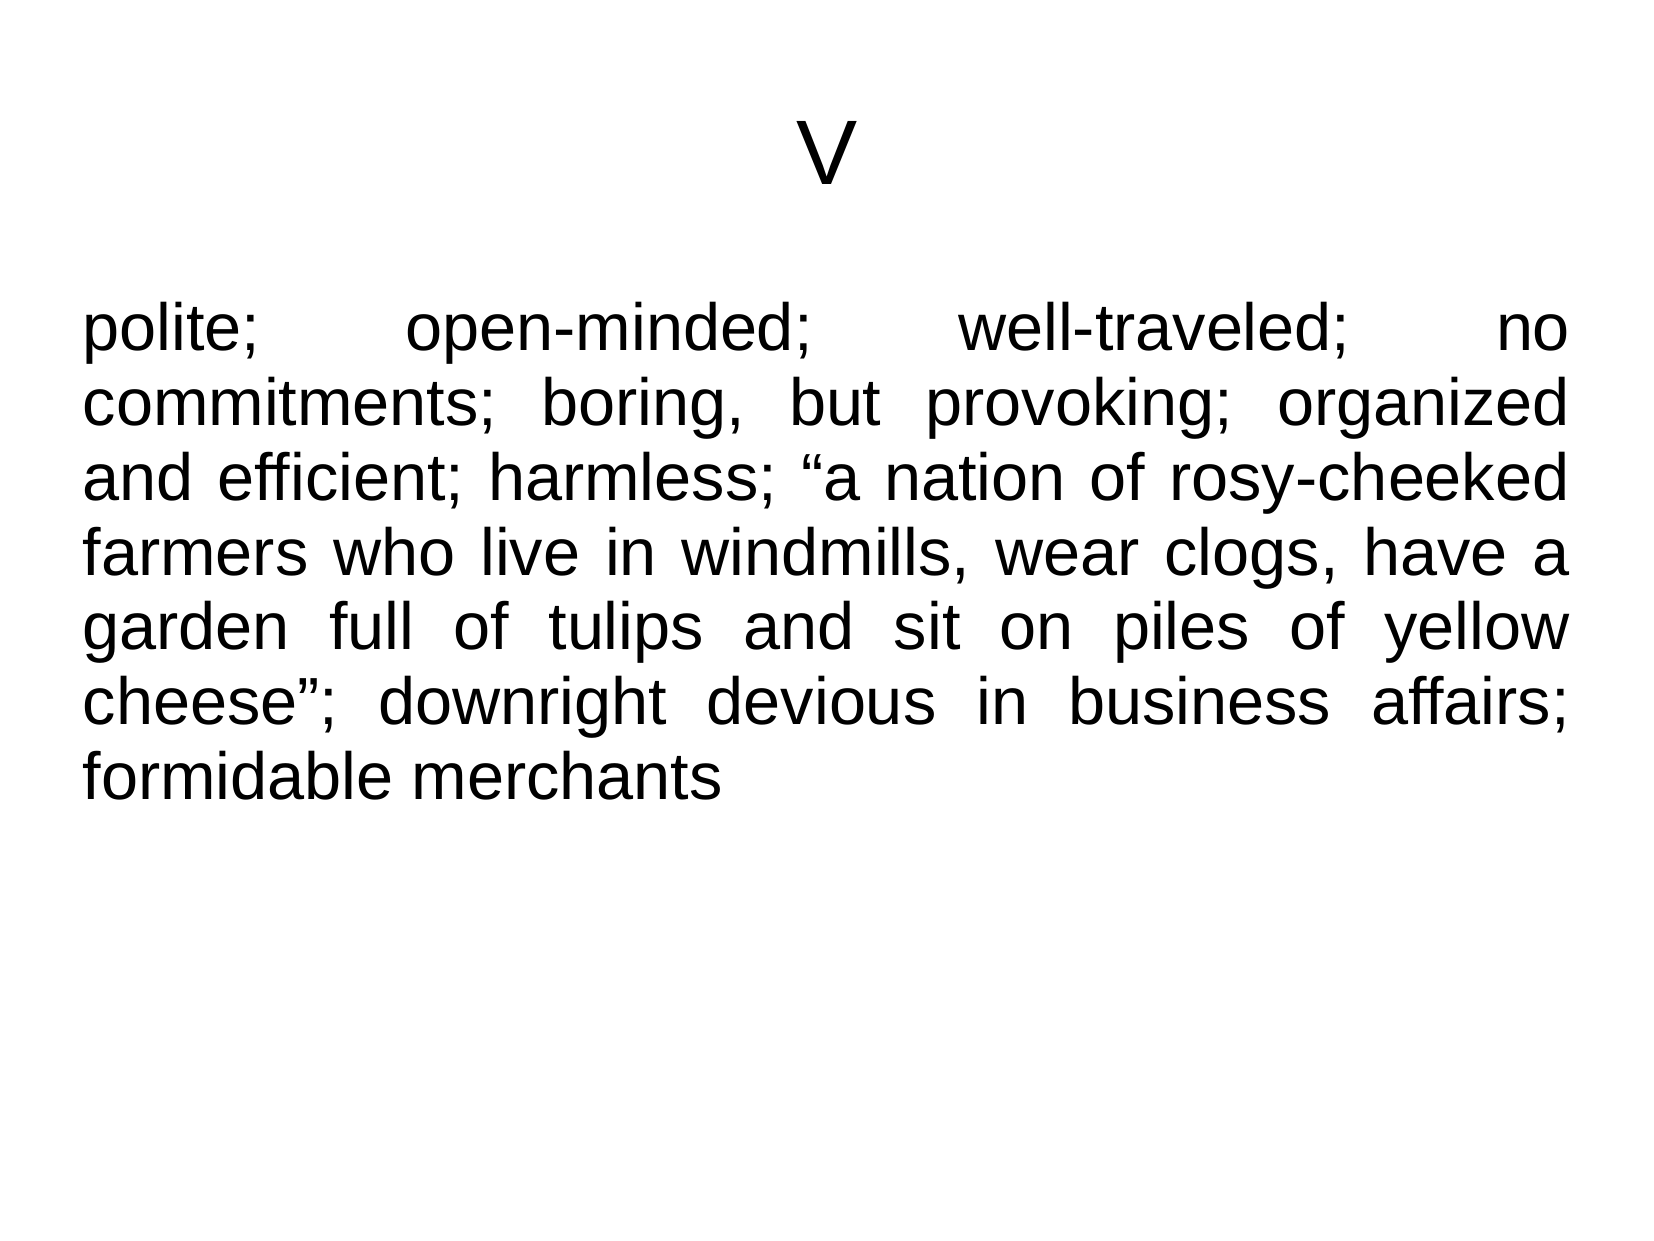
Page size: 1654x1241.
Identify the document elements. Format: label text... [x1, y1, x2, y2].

list polite; open-minded; well-traveled; no commitments; boring, but provoking; organized and efficient; harmless; “a nation of rosy-cheeked farmers who live in windmills, wear clogs, have a garden full of tulips and sit on piles of yellow cheese”; downright devious in business affairs; formidable merchants [82, 290, 1571, 1109]
title V [82, 49, 1571, 257]
